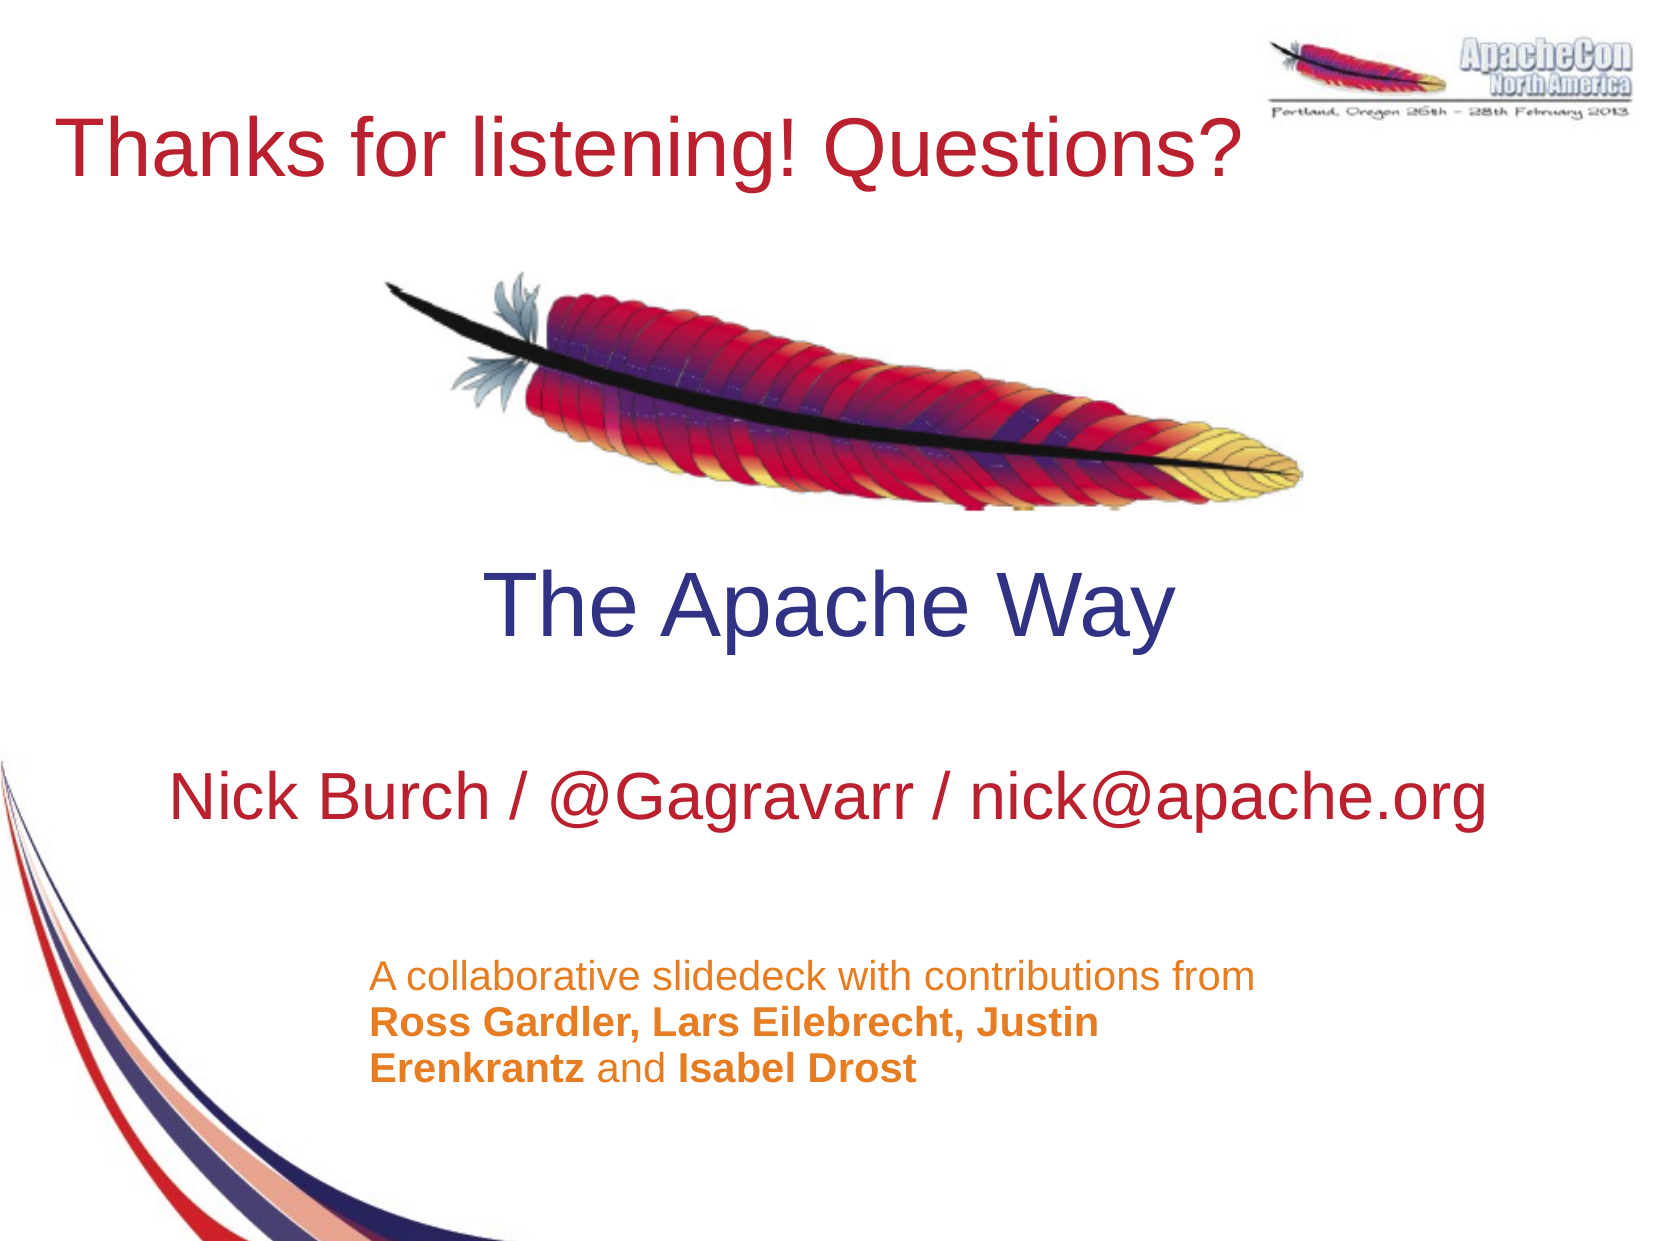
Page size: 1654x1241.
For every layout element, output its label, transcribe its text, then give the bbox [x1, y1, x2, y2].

picture [0, 0, 1654, 1241]
title The Apache Way Nick Burch / @Gagravarr / nick@apache.org [88, 553, 1571, 834]
text_box A collaborative slidedeck with contributions from Ross Gardler, Lars Eilebrecht, Justin Erenkrantz and Isabel Drost [354, 944, 1285, 1100]
title Thanks for listening! Questions? [0, 29, 1388, 266]
